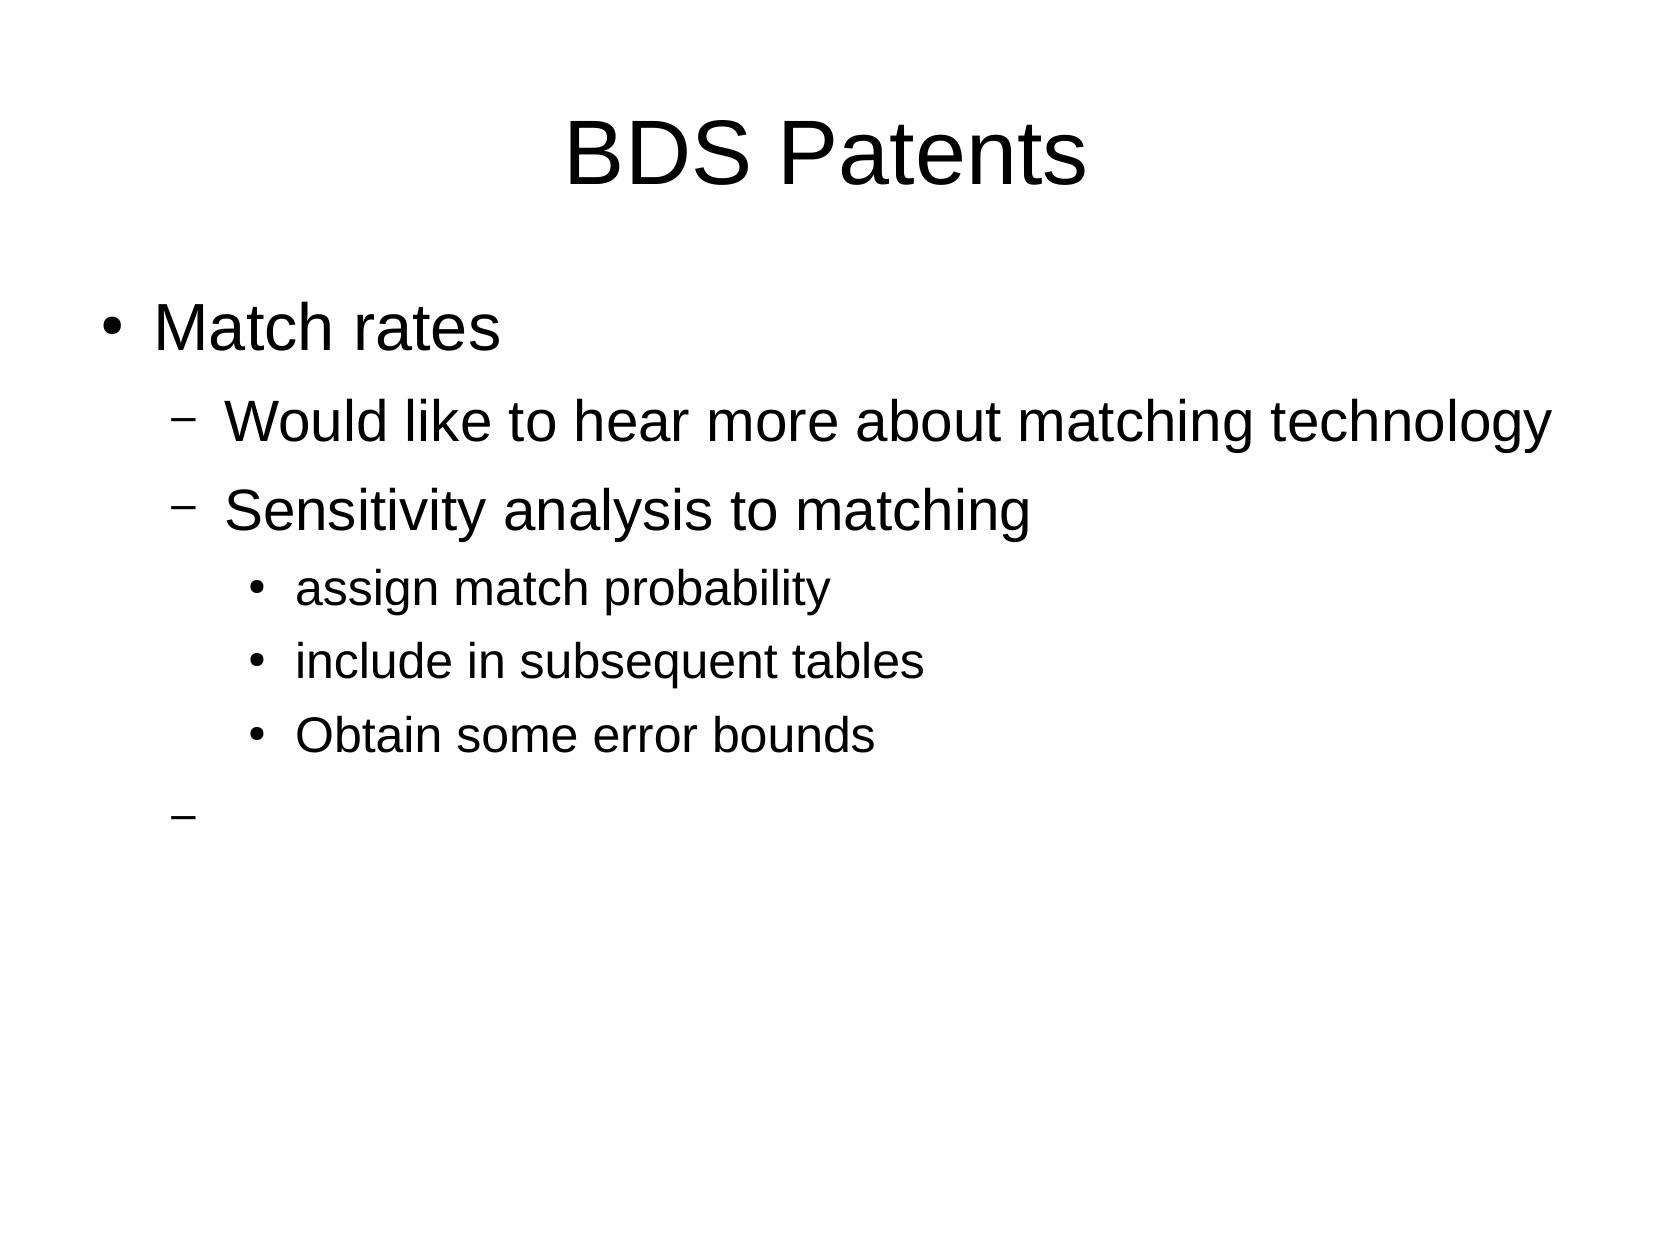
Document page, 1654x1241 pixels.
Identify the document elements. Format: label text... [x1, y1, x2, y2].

list Match rates Would like to hear more about matching technology Sensitivity analysis to matching assign match probability include in subsequent tables Obtain some error bounds [82, 290, 1571, 1010]
title BDS Patents [82, 49, 1571, 257]
